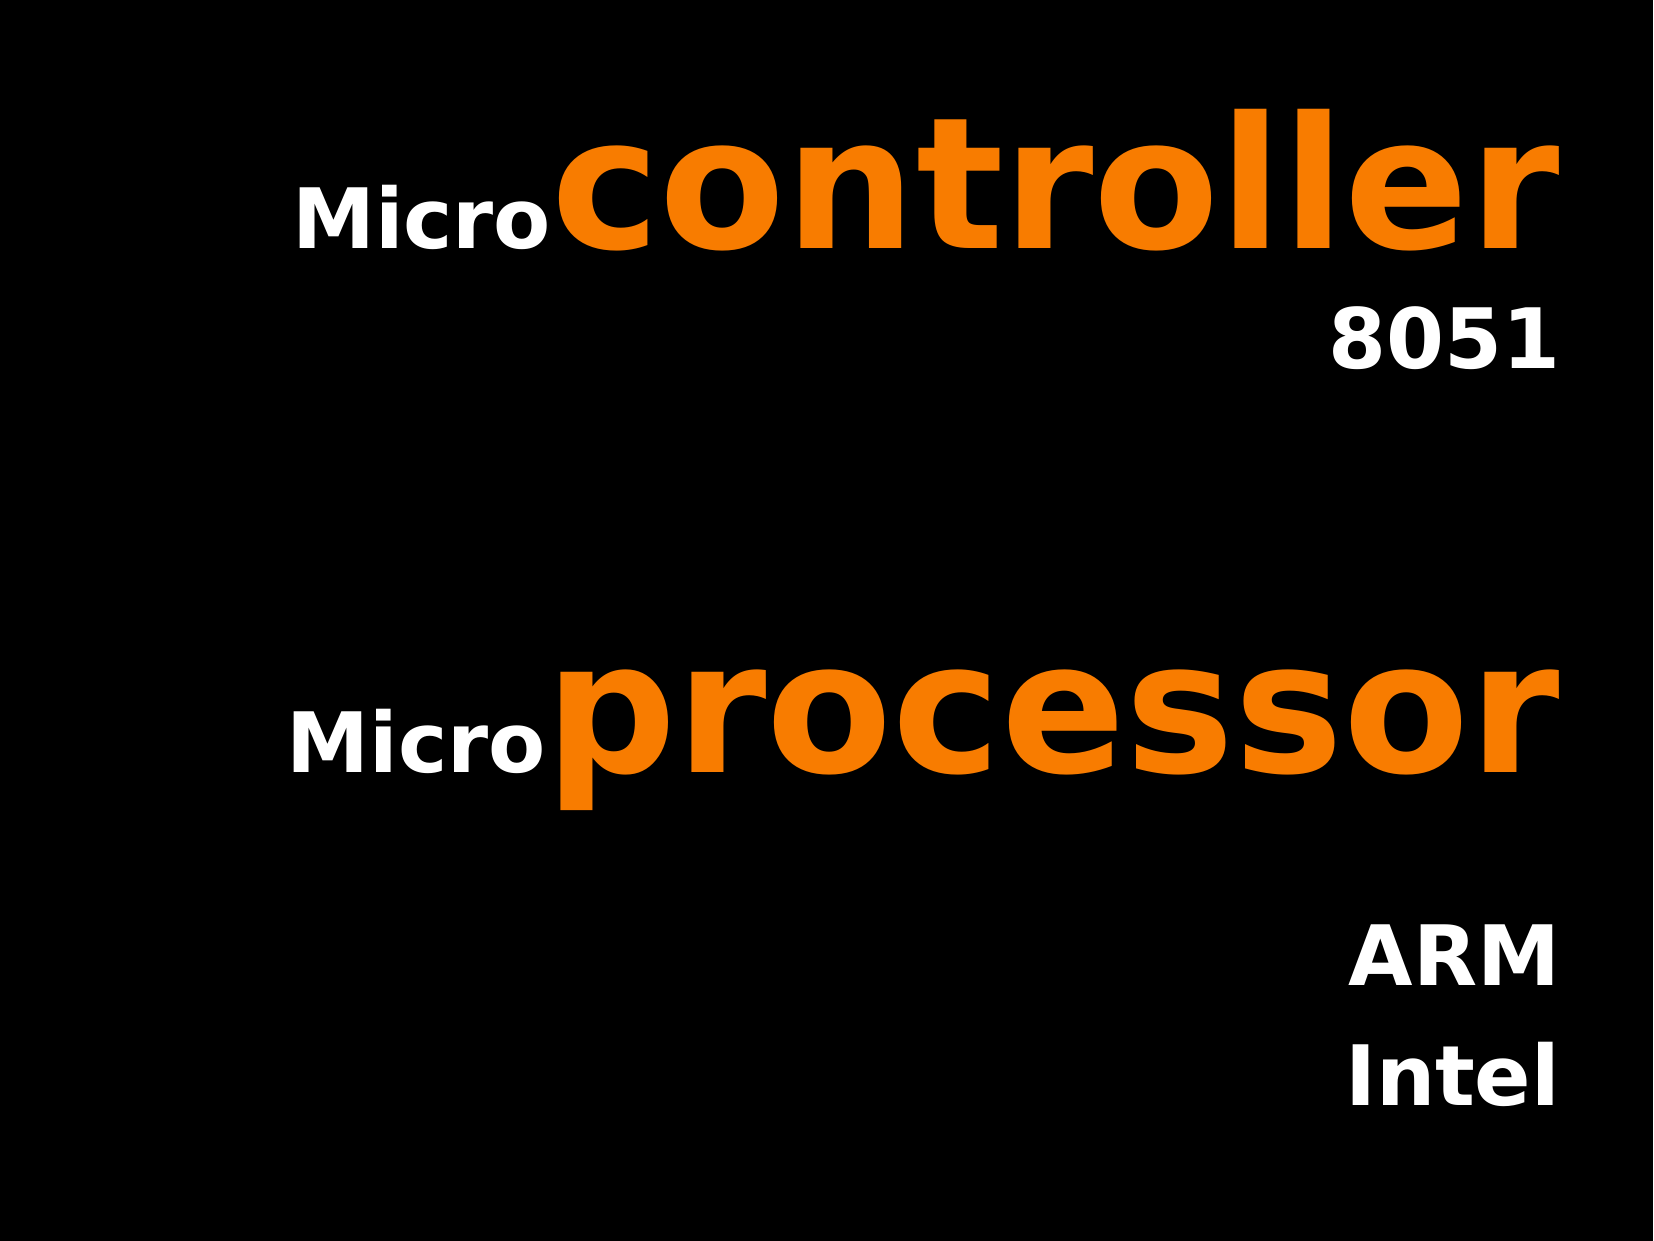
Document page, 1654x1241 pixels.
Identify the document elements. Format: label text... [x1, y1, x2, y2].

text_box Microcontroller 8051 Microprocessor ARM Intel [150, 71, 1576, 1133]
